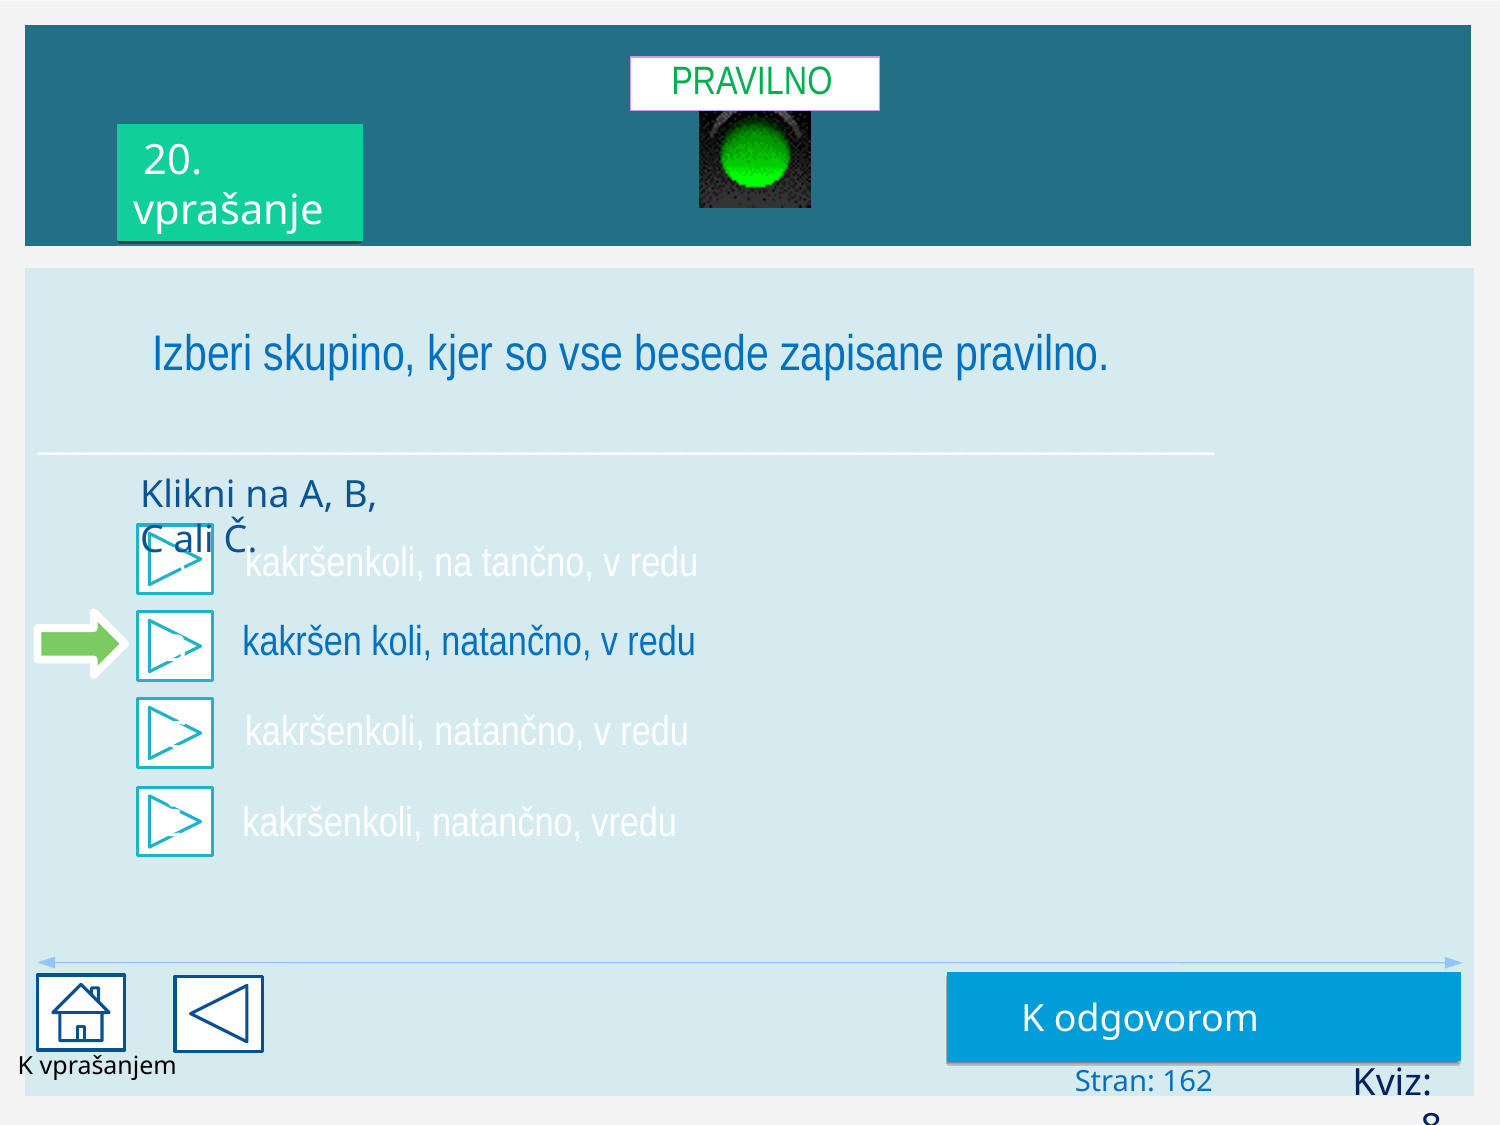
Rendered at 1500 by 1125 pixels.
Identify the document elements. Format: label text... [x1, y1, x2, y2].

text_box Izberi skupino, kjer so vse besede zapisane pravilno. [137, 313, 1363, 389]
text_box [0, 0, 1500, 1125]
text_box ____________________________________________________________________________ [22, 404, 1488, 466]
text_box B [137, 611, 213, 681]
text_box Klikni na A, B, C ali Č. [125, 466, 413, 524]
text_box kakršen koli, natančno, v redu [227, 606, 1353, 673]
text_box K vprašanjem [0, 1012, 196, 1088]
text_box kakršenkoli, natančno, vredu [227, 786, 1353, 853]
text_box 20. vprašanje [118, 125, 363, 191]
text_box C [137, 698, 213, 768]
text_box kakršenkoli, natančno, v redu [230, 696, 1356, 763]
text_box Kviz: 8 [1337, 1050, 1475, 1111]
text_box [1426, 1116, 1435, 1124]
text_box K odgovorom [947, 972, 1461, 1061]
text_box PRAVILNO [630, 56, 880, 111]
text_box kakršenkoli, na tančno, v redu [230, 527, 1356, 594]
text_box A [137, 524, 213, 594]
text_box Č. [137, 787, 213, 856]
picture [699, 111, 811, 208]
text_box Stran: 162 [975, 1055, 1313, 1106]
